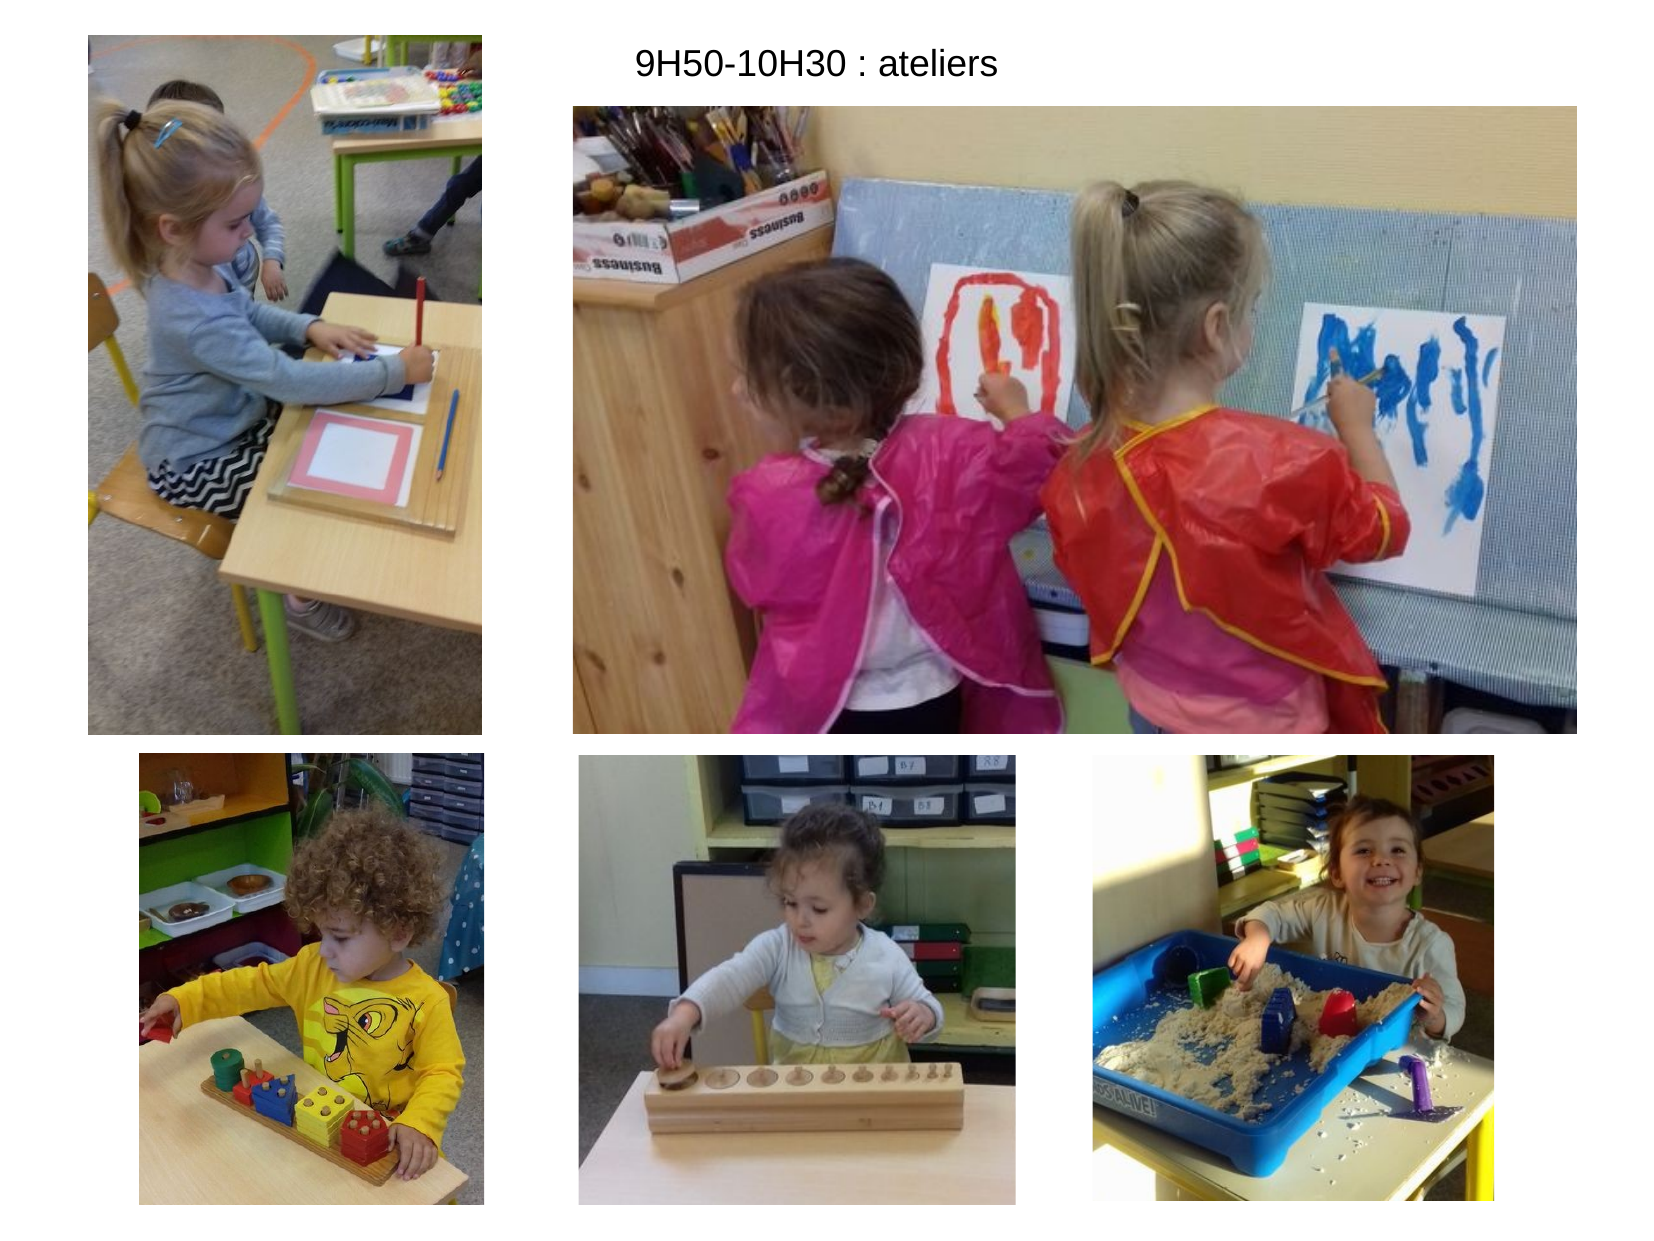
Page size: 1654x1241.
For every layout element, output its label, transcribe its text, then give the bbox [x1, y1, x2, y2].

picture [572, 106, 1577, 734]
picture [1092, 1000, 1100, 1011]
picture [1092, 755, 1495, 1201]
text_box 9H50-10H30 : ateliers [620, 35, 1034, 95]
picture [88, 35, 482, 735]
picture [139, 753, 485, 1205]
picture [578, 755, 1016, 1205]
